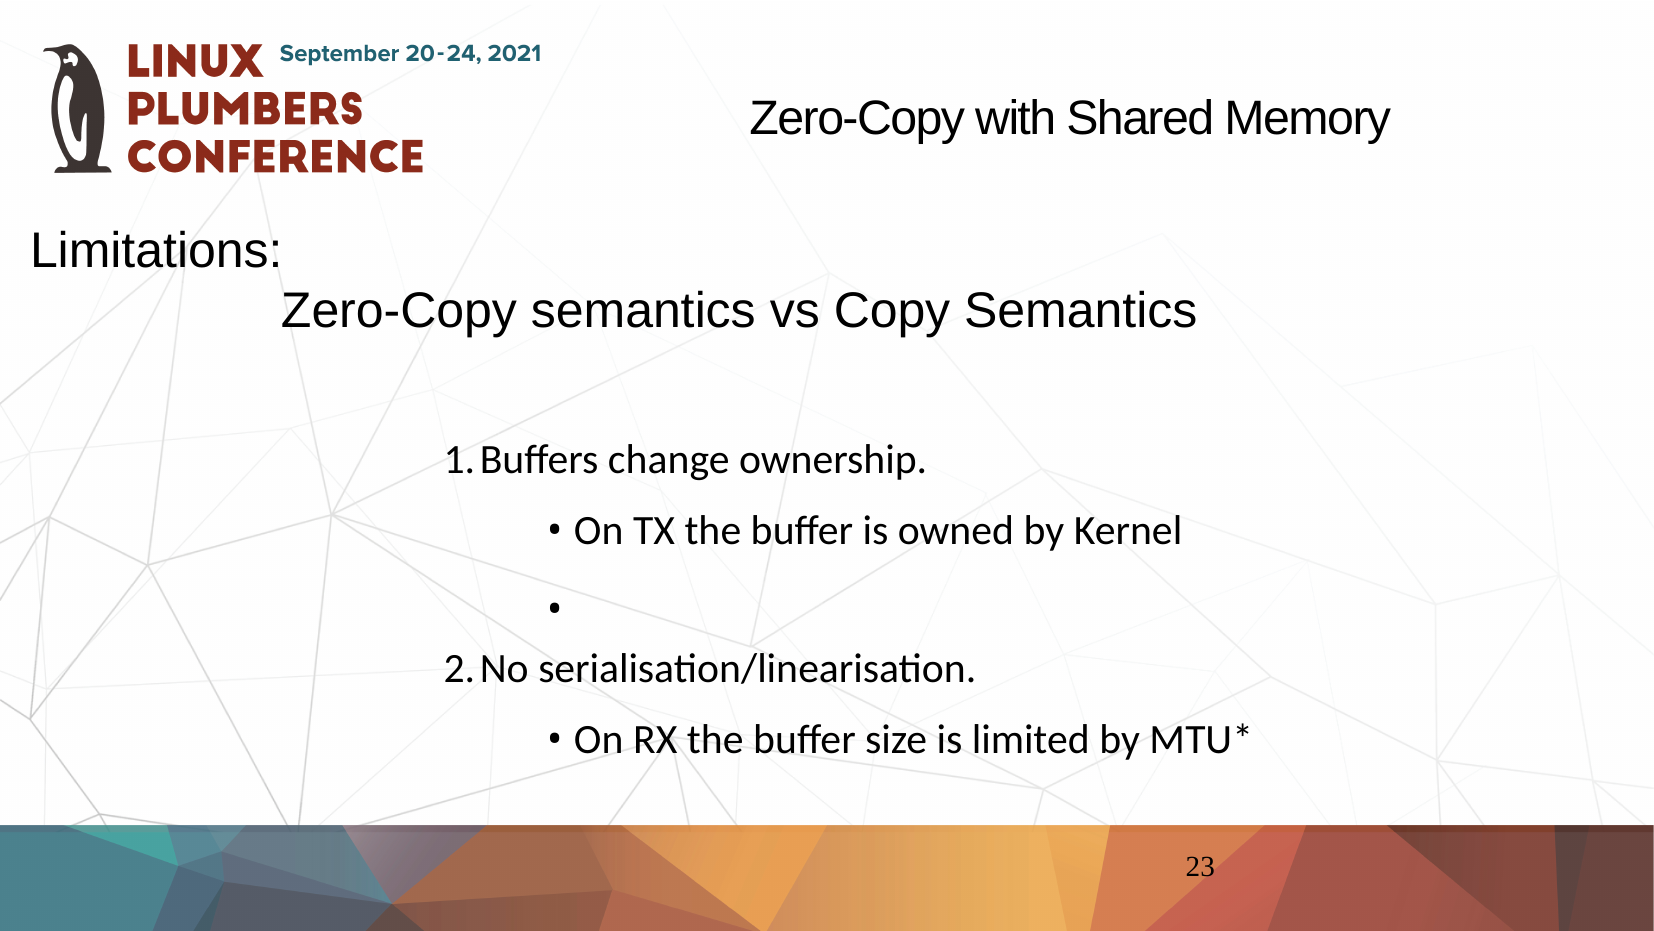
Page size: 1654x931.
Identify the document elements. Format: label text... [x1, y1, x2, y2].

title Zero-Copy with Shared Memory [570, 37, 1571, 193]
text_box [1185, 847, 1571, 912]
list Limitations: Zero-Copy semantics vs Copy Semantics Buffers change ownership. On TX the buffer is owned by Kernel No serialisation/linearisation. On RX the buffer size is limited by MTU* [30, 217, 1606, 811]
